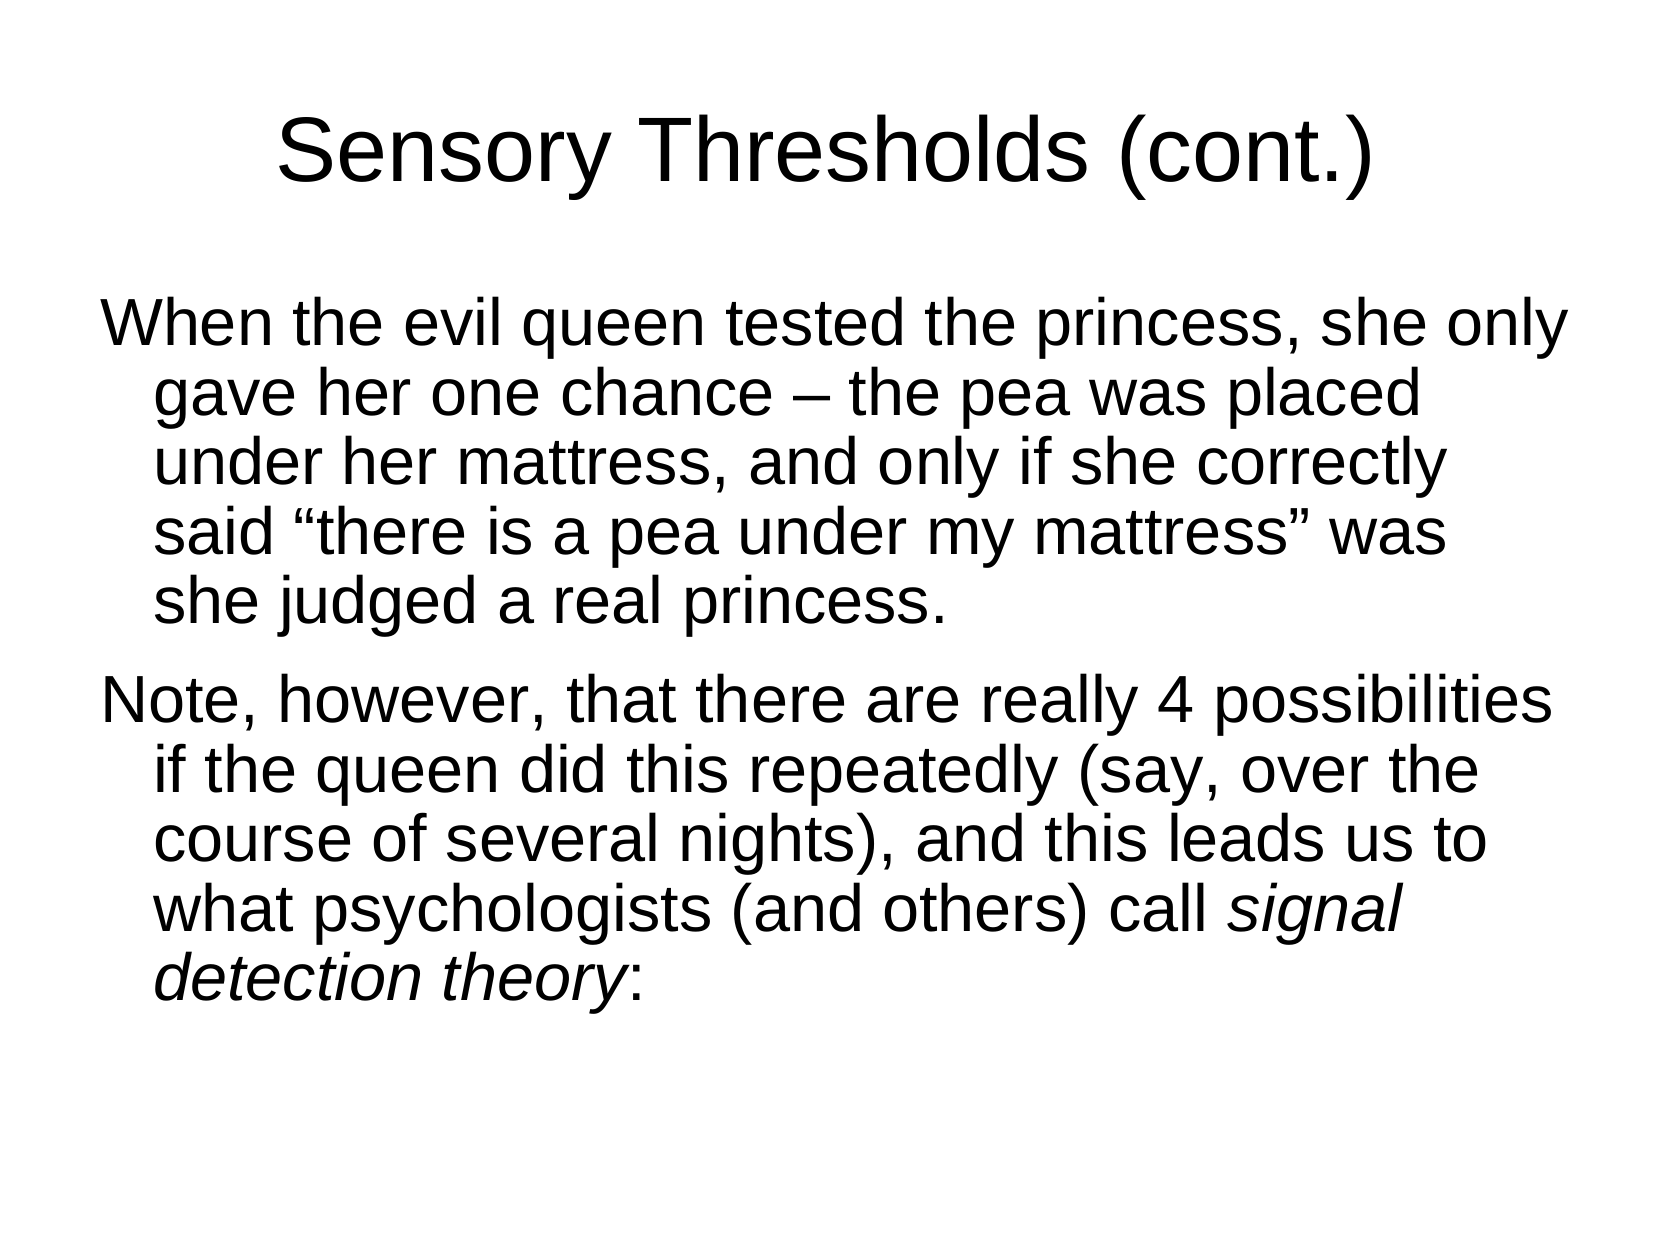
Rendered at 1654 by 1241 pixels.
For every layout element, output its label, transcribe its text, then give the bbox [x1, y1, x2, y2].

list When the evil queen tested the princess, she only gave her one chance – the pea was placed under her mattress, and only if she correctly said “there is a pea under my mattress” was she judged a real princess. Note, however, that there are really 4 possibilities if the queen did this repeatedly (say, over the course of several nights), and this leads us to what psychologists (and others) call signal detection theory: [82, 290, 1571, 1109]
title Sensory Thresholds (cont.) [82, 49, 1571, 257]
